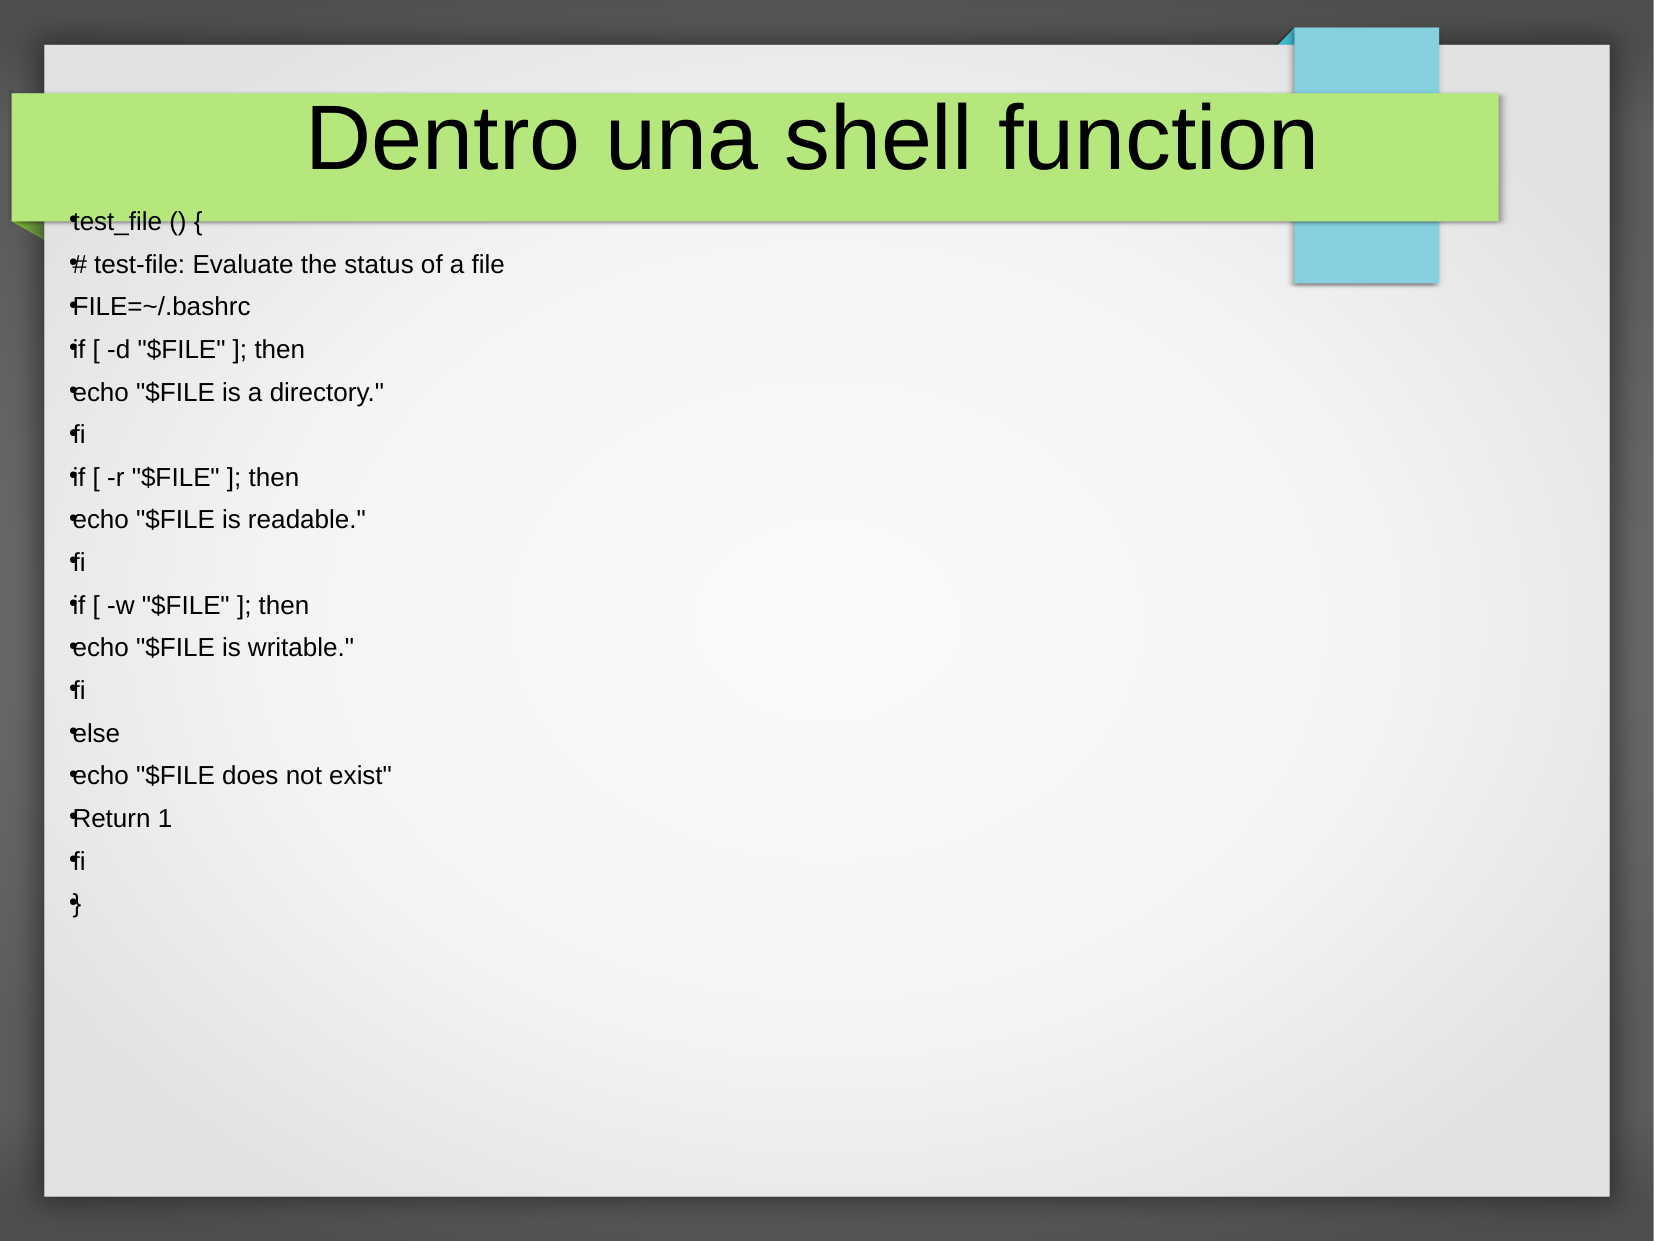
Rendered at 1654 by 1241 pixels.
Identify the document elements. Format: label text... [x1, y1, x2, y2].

title Dentro una shell function [68, 28, 1558, 204]
list test_file () { # test-file: Evaluate the status of a file FILE=~/.bashrc if [ -d "$FILE" ]; then echo "$FILE is a directory." fi if [ -r "$FILE" ]; then echo "$FILE is readable." fi if [ -w "$FILE" ]; then echo "$FILE is writable." fi else echo "$FILE does not exist" Return 1 fi } [68, 204, 1558, 924]
picture [0, 0, 1654, 1241]
